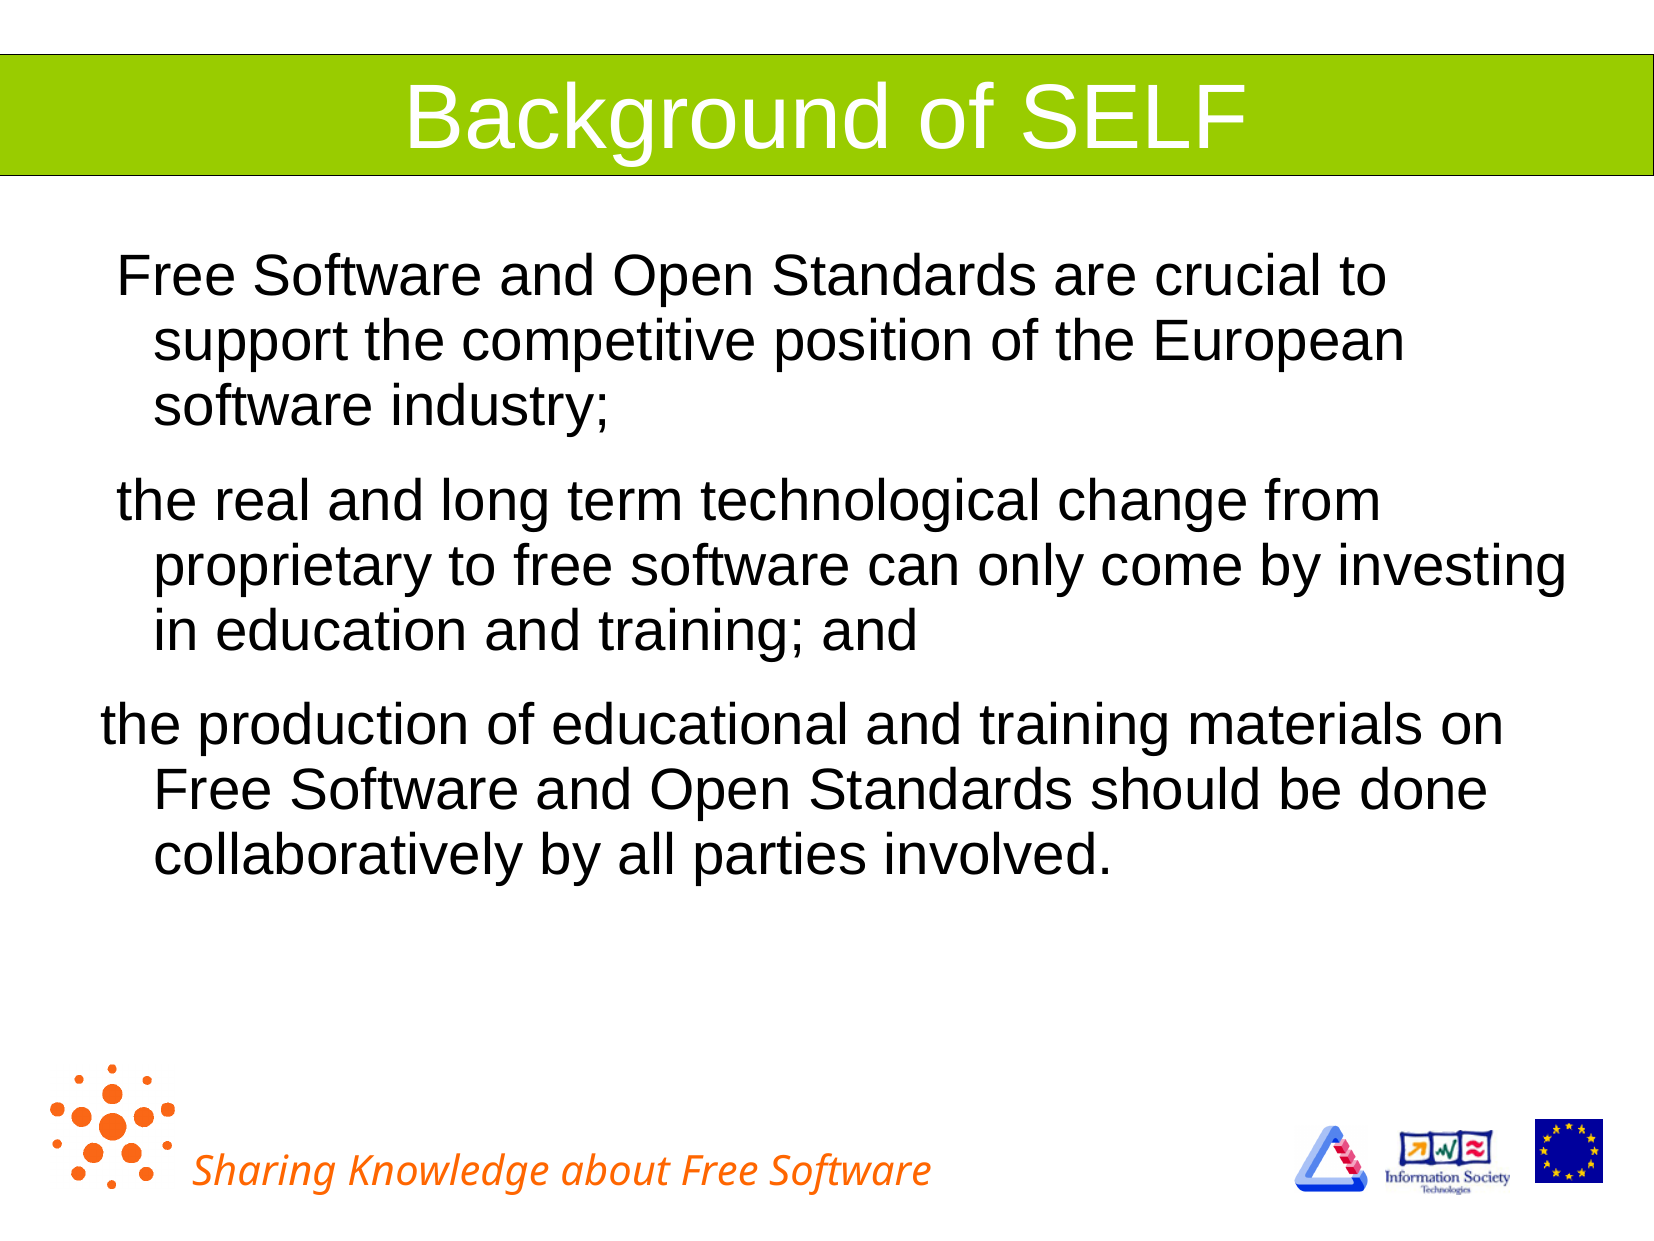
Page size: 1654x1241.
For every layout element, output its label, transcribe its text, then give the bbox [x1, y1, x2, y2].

picture [1294, 1125, 1368, 1193]
picture [50, 1064, 175, 1189]
title Background of SELF [82, 48, 1571, 185]
list Free Software and Open Standards are crucial to support the competitive position of the European software industry; the real and long term technological change from proprietary to free software can only come by investing in education and training; and the production of educational and training materials on Free Software and Open Standards should be done collaboratively by all parties involved. [82, 242, 1571, 1081]
picture [1535, 1119, 1603, 1183]
picture [1385, 1130, 1510, 1195]
